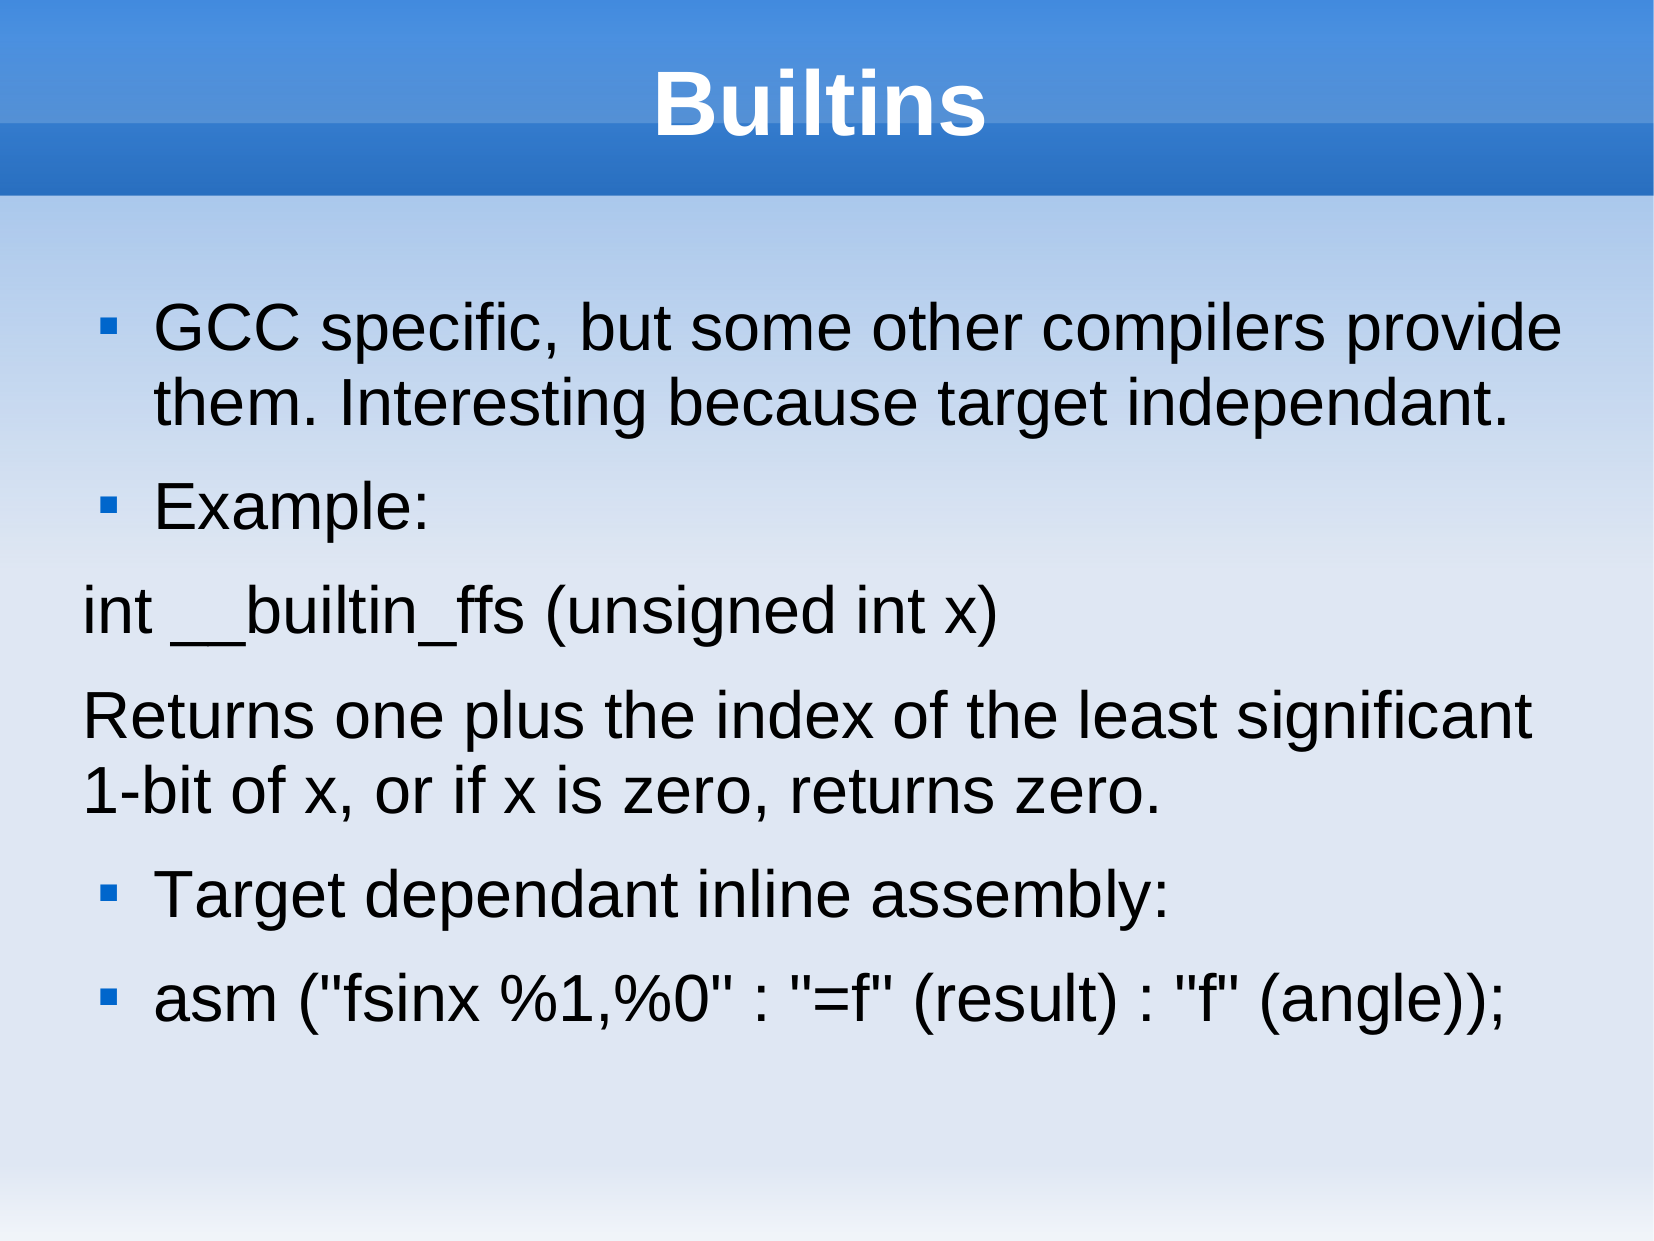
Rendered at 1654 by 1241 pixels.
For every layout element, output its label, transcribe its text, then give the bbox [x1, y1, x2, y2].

list GCC specific, but some other compilers provide them. Interesting because target independant. Example: int __builtin_ffs (unsigned int x) Returns one plus the index of the least significant 1-bit of x, or if x is zero, returns zero. Target dependant inline assembly: asm ("fsinx %1,%0" : "=f" (result) : "f" (angle)); [82, 290, 1571, 1094]
title Builtins [76, 7, 1565, 200]
picture [0, 0, 1654, 1241]
